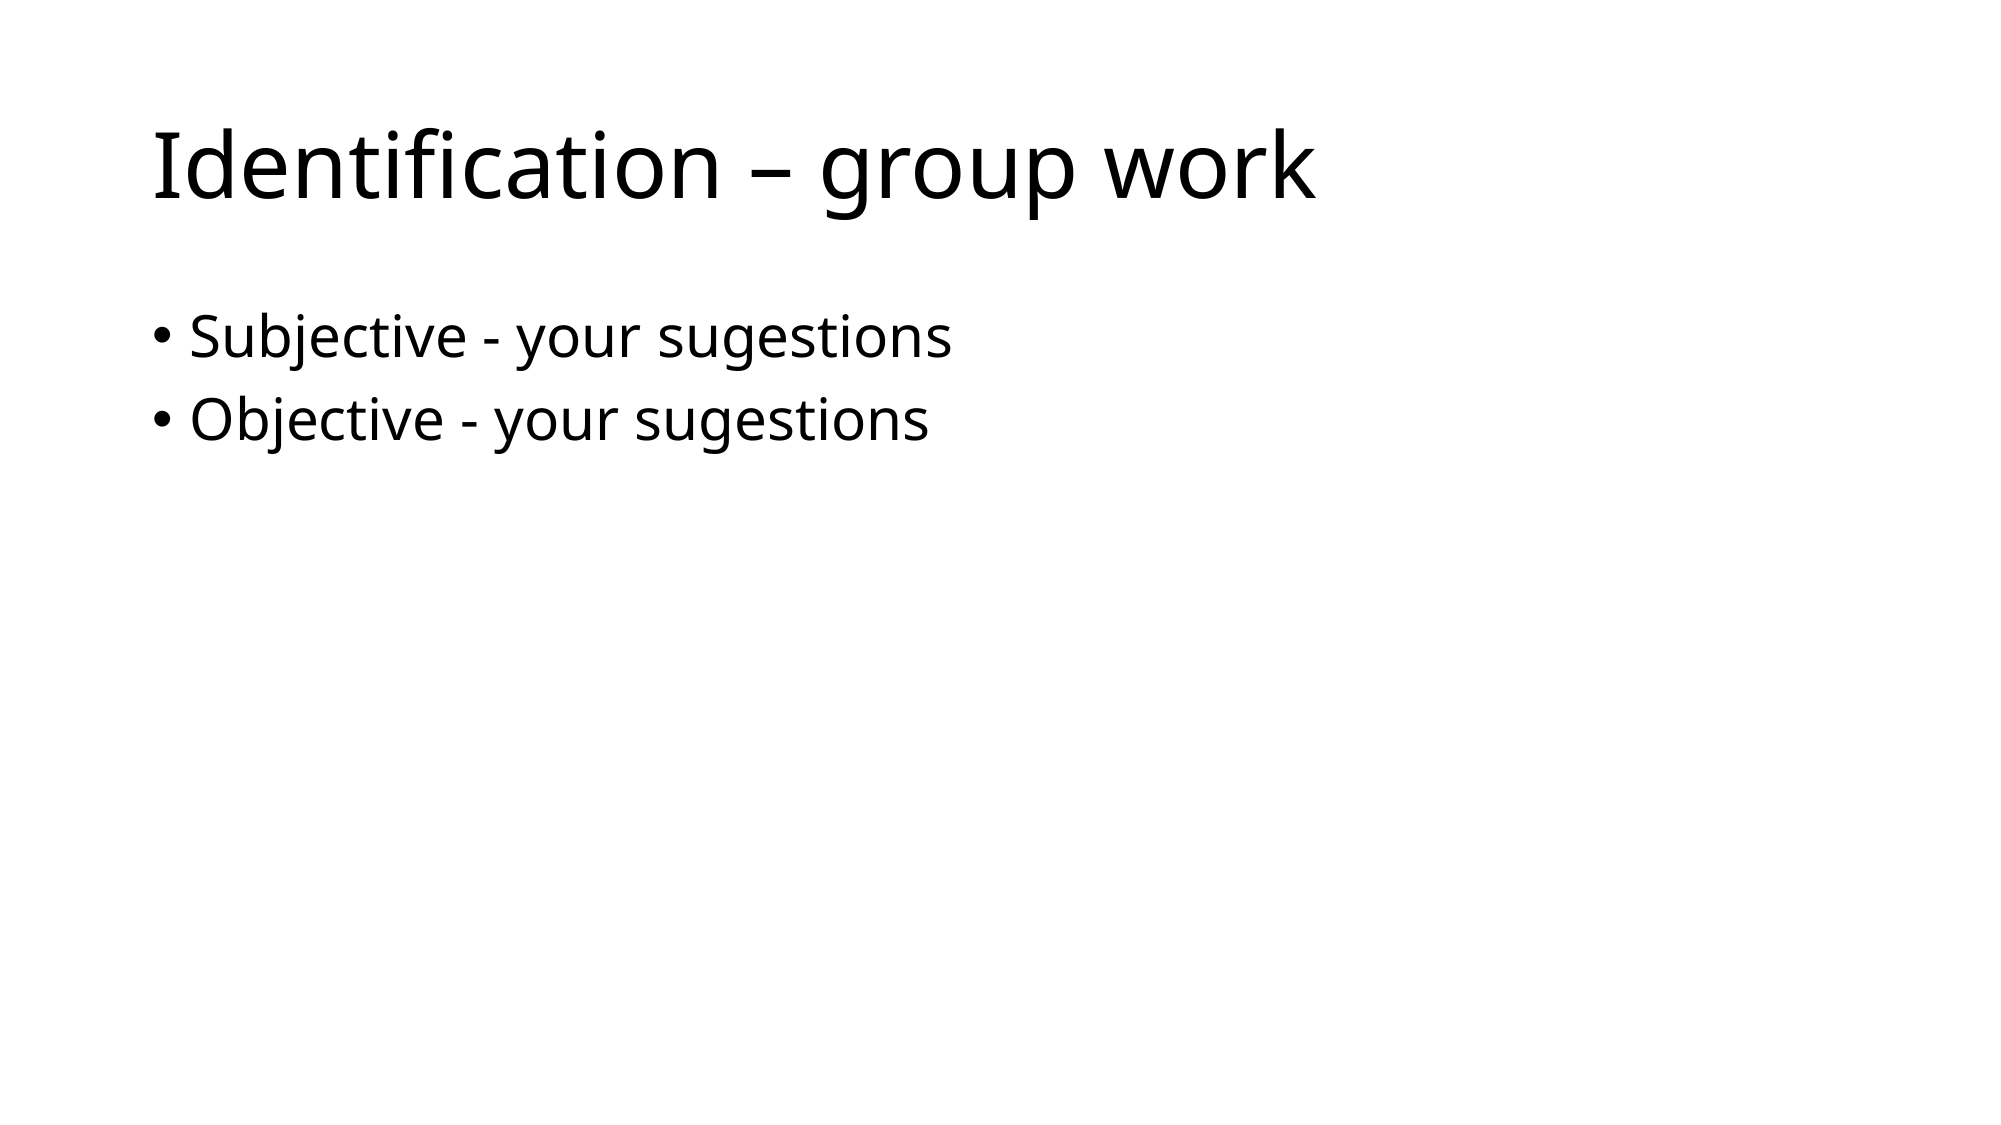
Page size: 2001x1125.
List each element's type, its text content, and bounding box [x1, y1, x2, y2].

title Identification – group work [137, 59, 1863, 278]
list Subjective - your sugestions Objective - your sugestions [137, 299, 1863, 1014]
